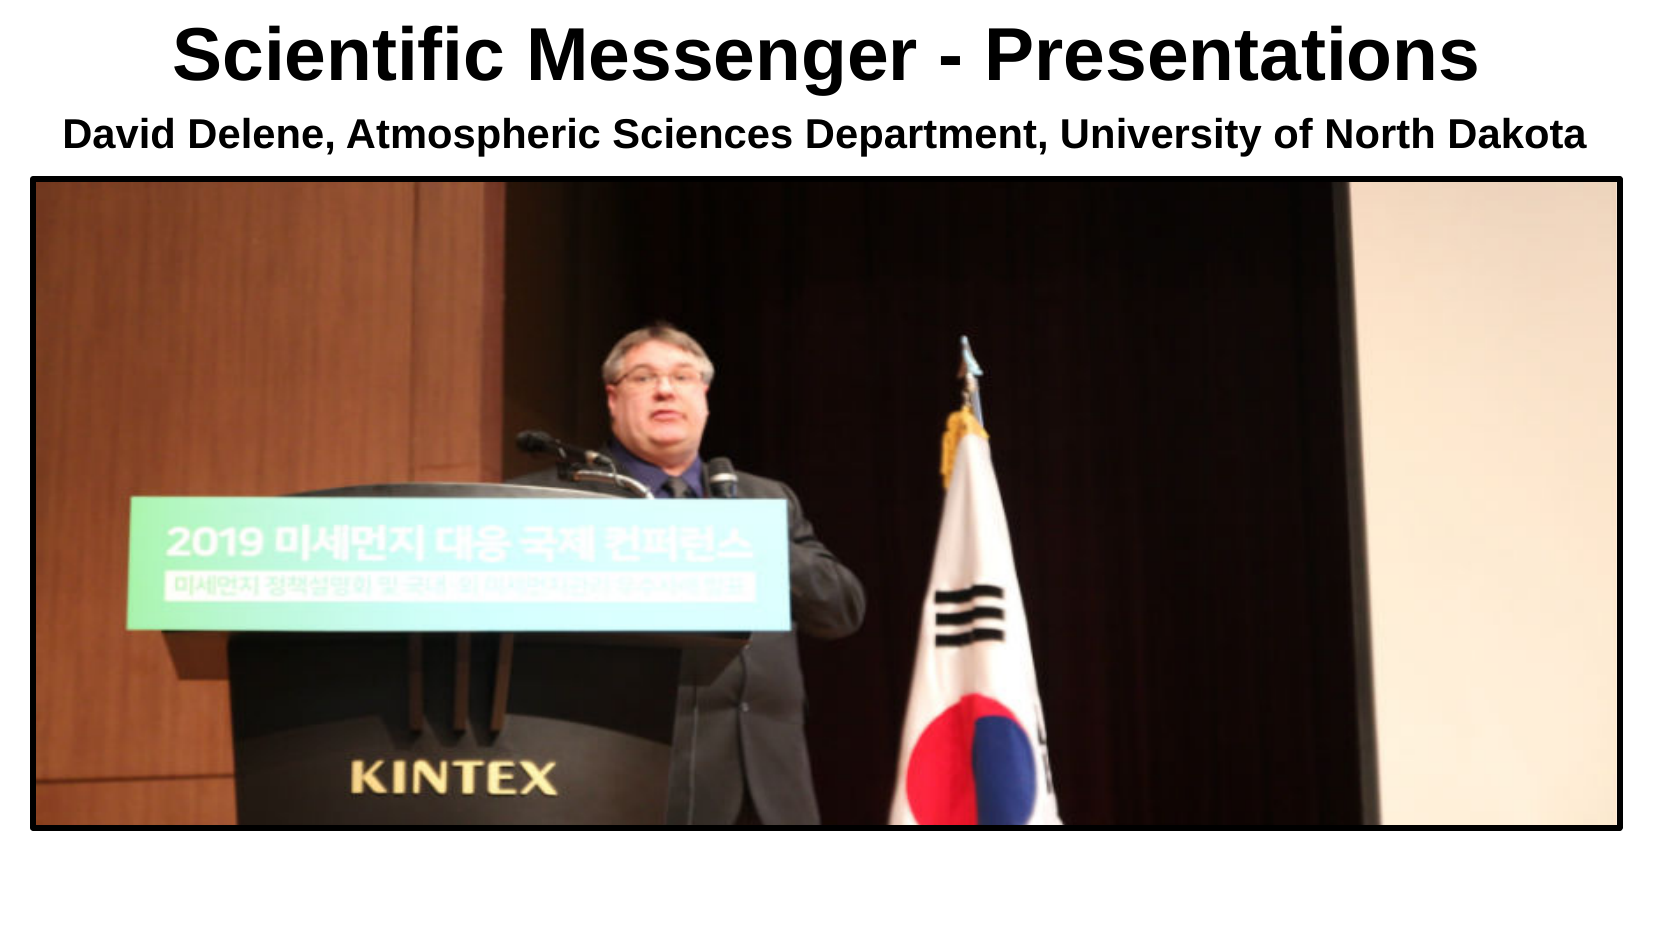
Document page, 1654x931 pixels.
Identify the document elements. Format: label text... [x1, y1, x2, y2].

picture [35, 181, 1617, 826]
title Scientific Messenger - Presentations [0, 3, 1654, 105]
text_box David Delene, Atmospheric Sciences Department, University of North Dakota [0, 103, 1651, 166]
